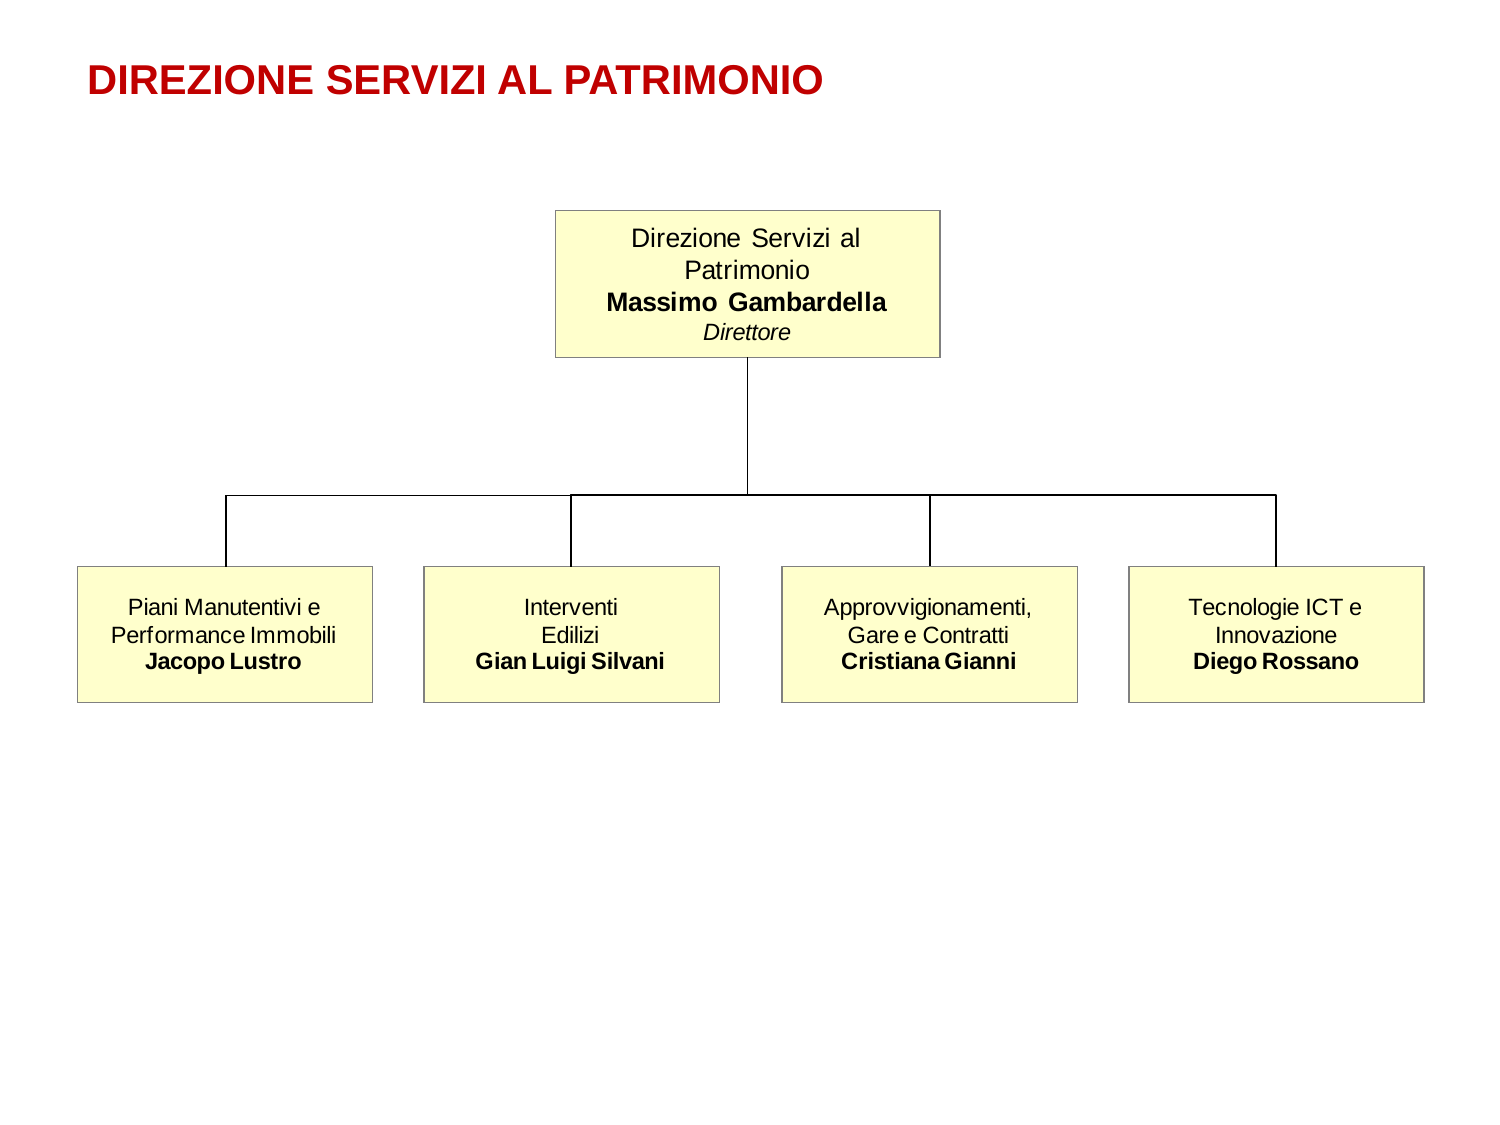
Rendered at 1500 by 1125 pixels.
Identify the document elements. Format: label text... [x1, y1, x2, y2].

title DIREZIONE SERVIZI AL PATRIMONIO [72, 45, 1462, 128]
picture [75, 208, 1426, 704]
